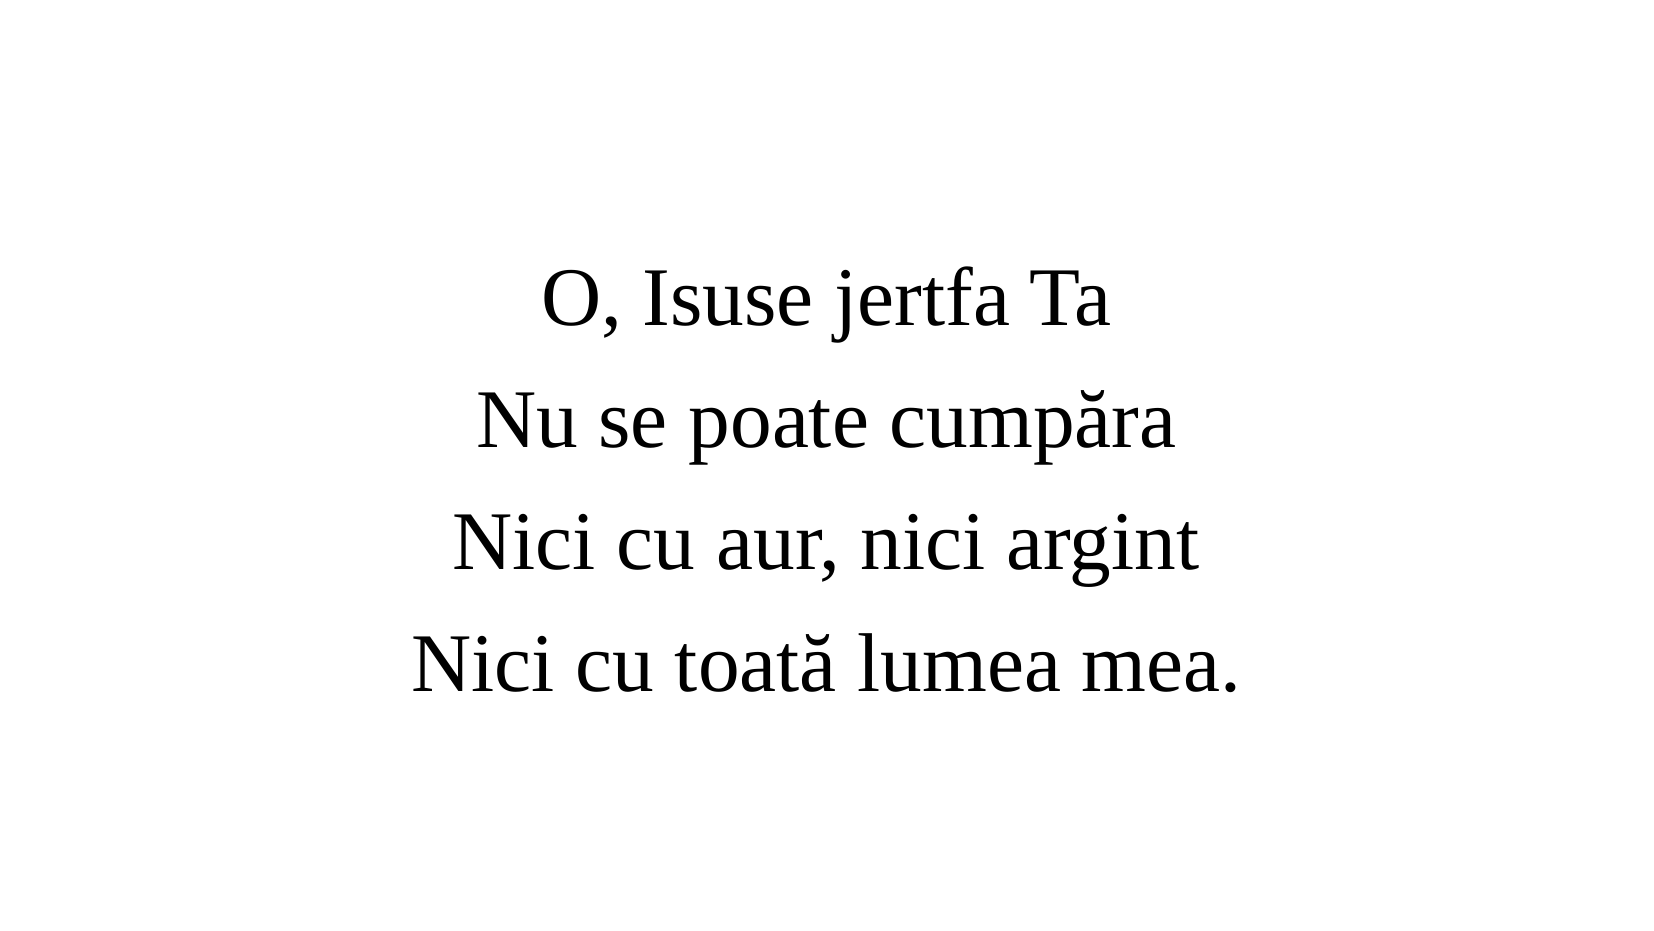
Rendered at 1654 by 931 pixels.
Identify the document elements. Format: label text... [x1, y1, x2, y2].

subtitle O, Isuse jertfa Ta Nu se poate cumpăra Nici cu aur, nici argint Nici cu toată lumea mea. [165, 238, 1489, 713]
